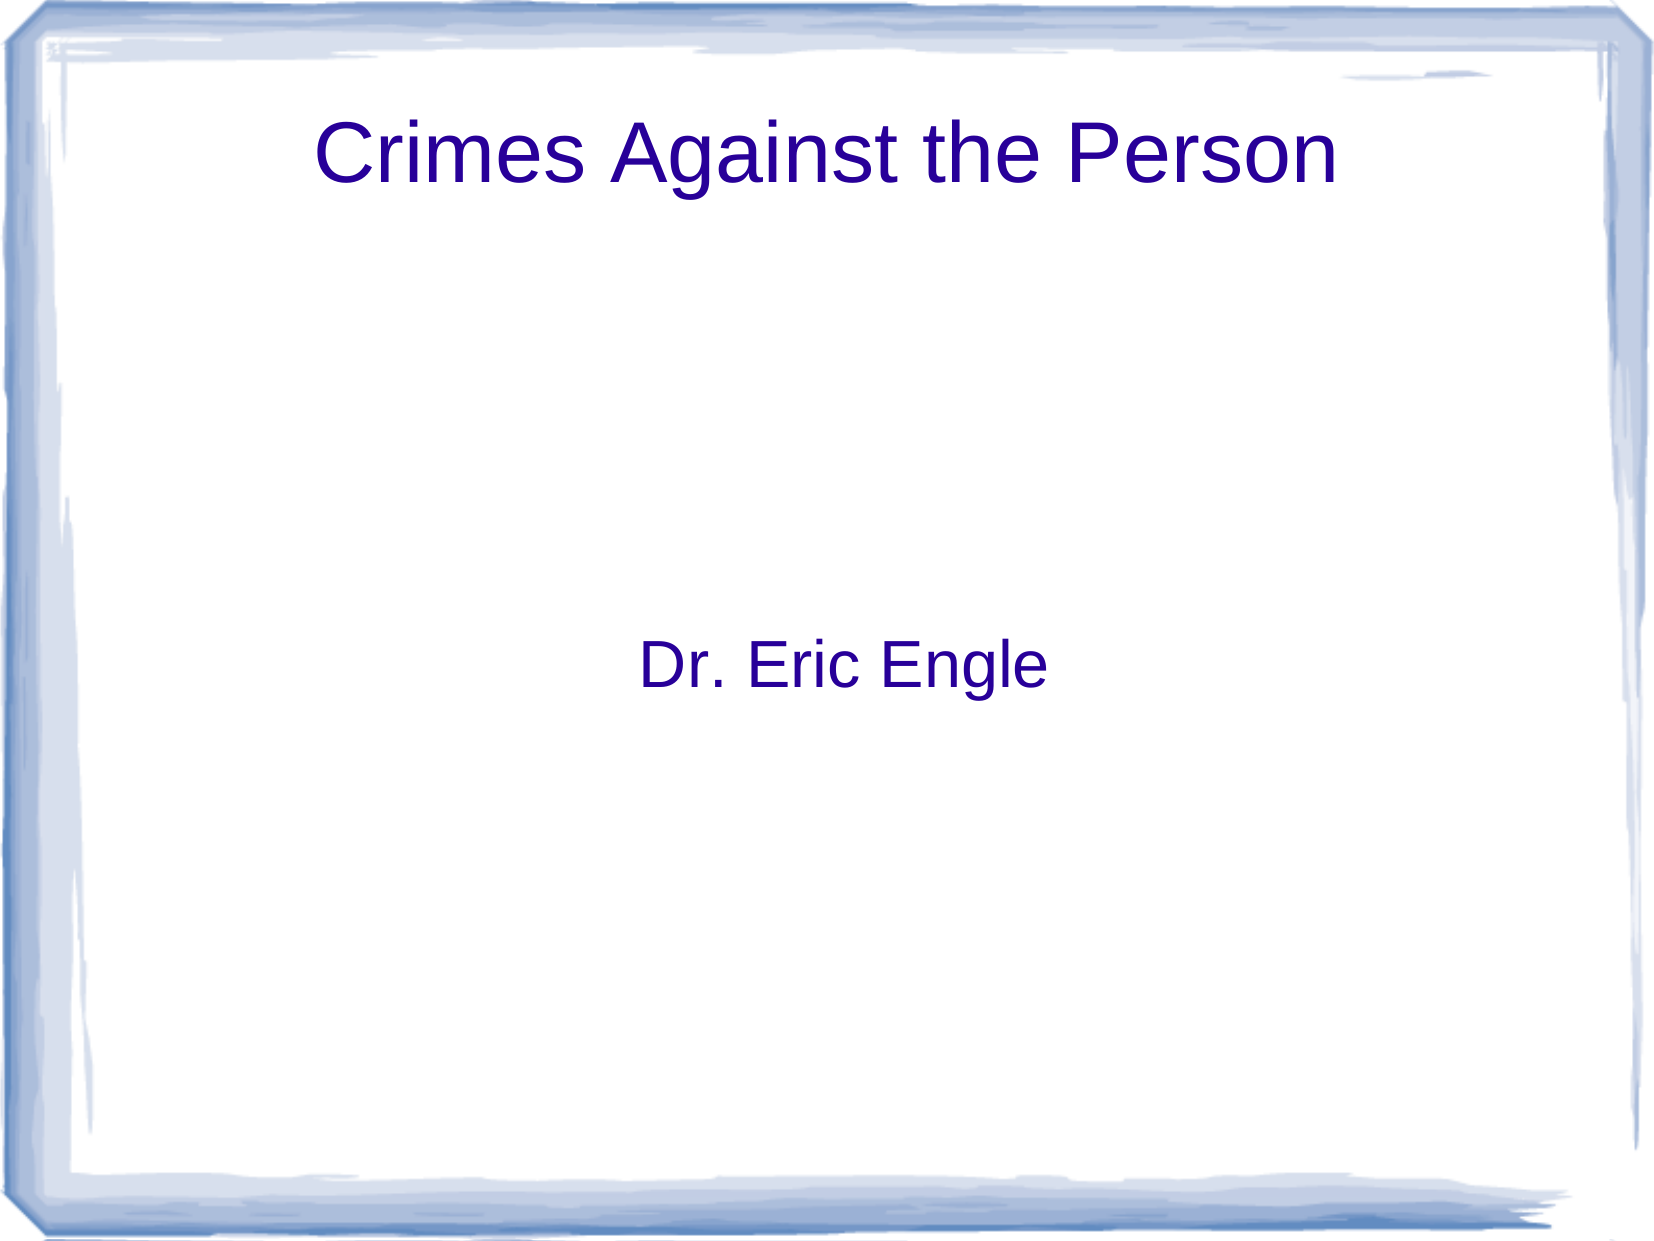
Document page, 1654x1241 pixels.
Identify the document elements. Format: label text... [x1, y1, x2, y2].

title Crimes Against the Person [82, 49, 1571, 257]
subtitle Dr. Eric Engle [118, 324, 1571, 1004]
picture [0, 0, 1654, 1241]
